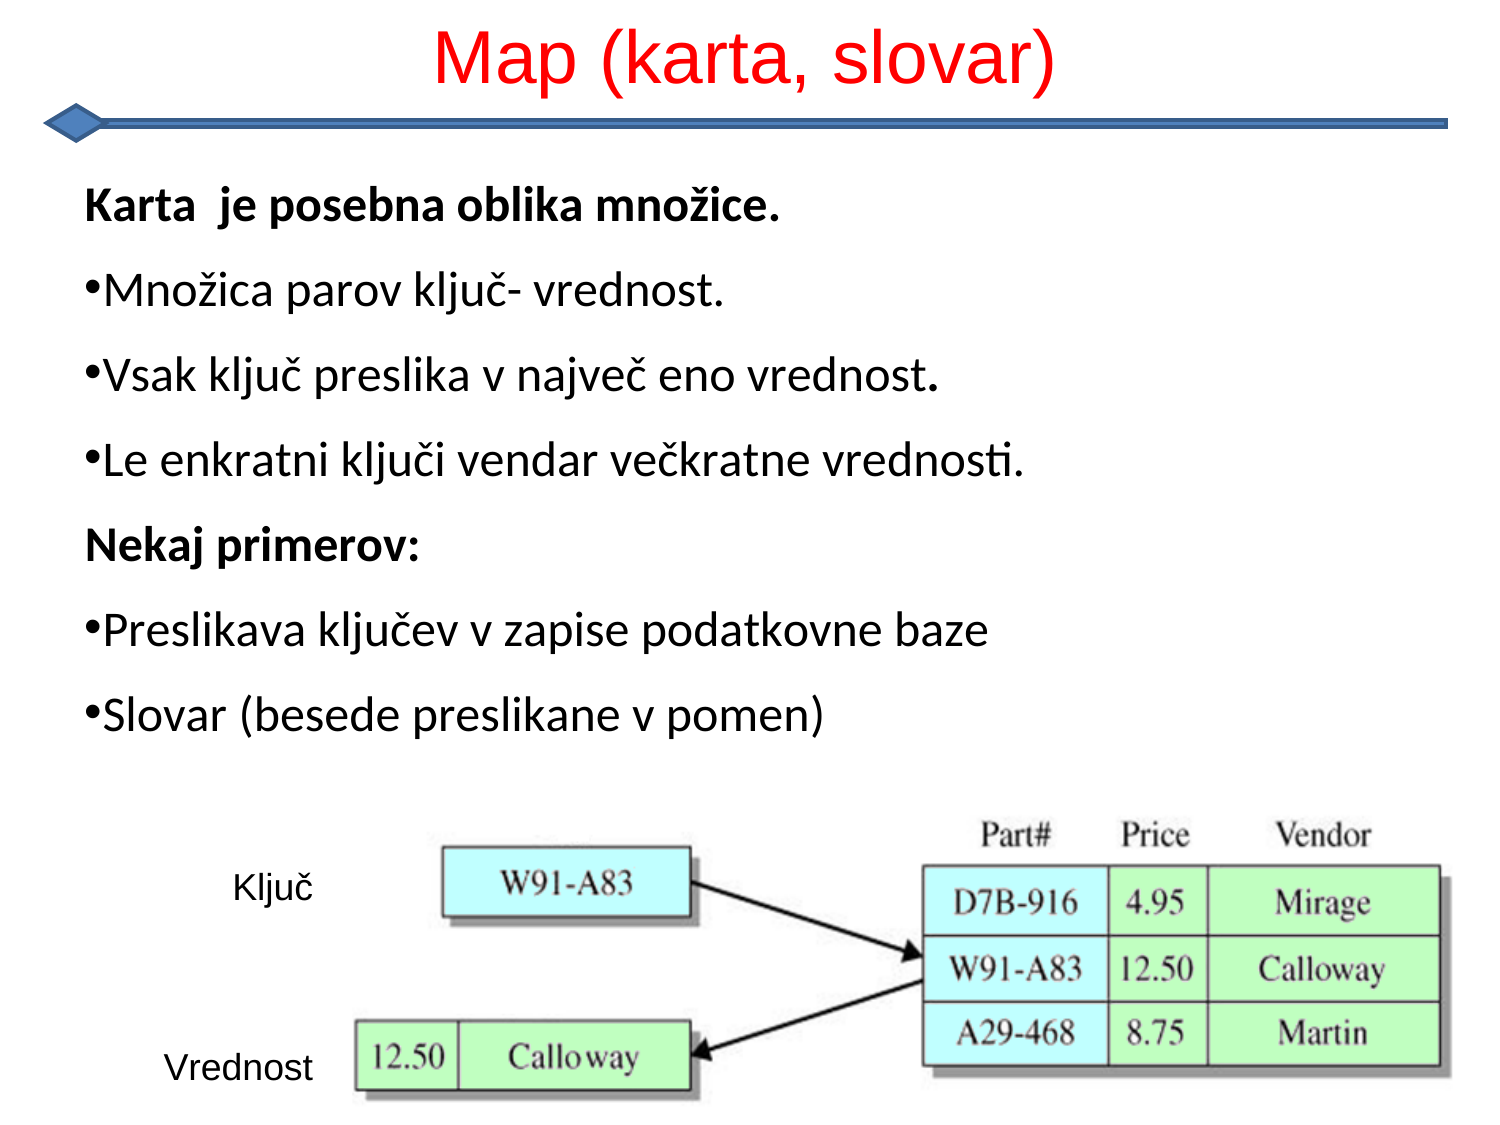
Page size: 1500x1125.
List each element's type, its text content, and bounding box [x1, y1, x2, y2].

title Map (karta, slovar) [70, 0, 1421, 108]
text_box Karta je posebna oblika množice. Množica parov ključ- vrednost. Vsak ključ preslika v največ eno vrednost. Le enkratni ključi vendar večkratne vrednosti. Nekaj primerov: Preslikava ključev v zapise podatkovne baze Slovar (besede preslikane v pomen) [70, 163, 1383, 750]
picture [351, 799, 1454, 1125]
text_box Ključ Vrednost [117, 855, 329, 1096]
